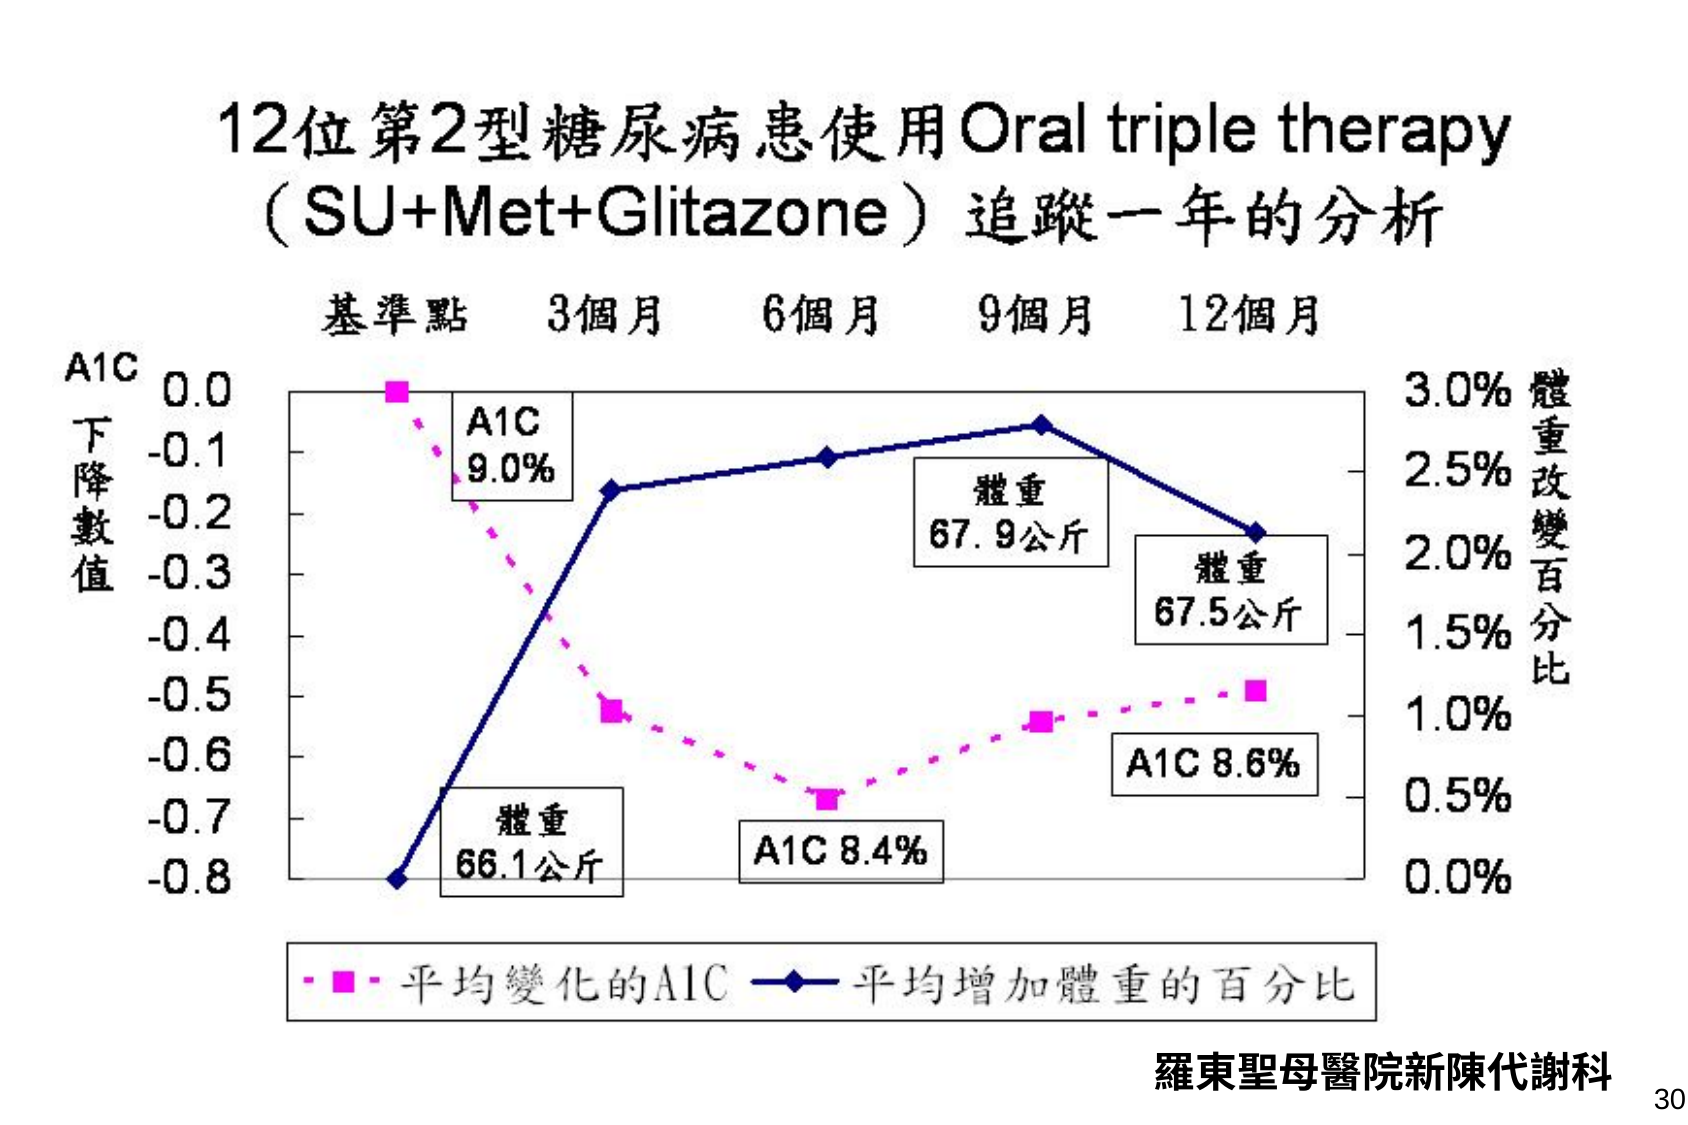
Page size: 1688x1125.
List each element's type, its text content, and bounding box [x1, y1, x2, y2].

text_box 羅東聖母醫院新陳代謝科 [1145, 1030, 1621, 1111]
picture [52, 77, 1624, 1125]
